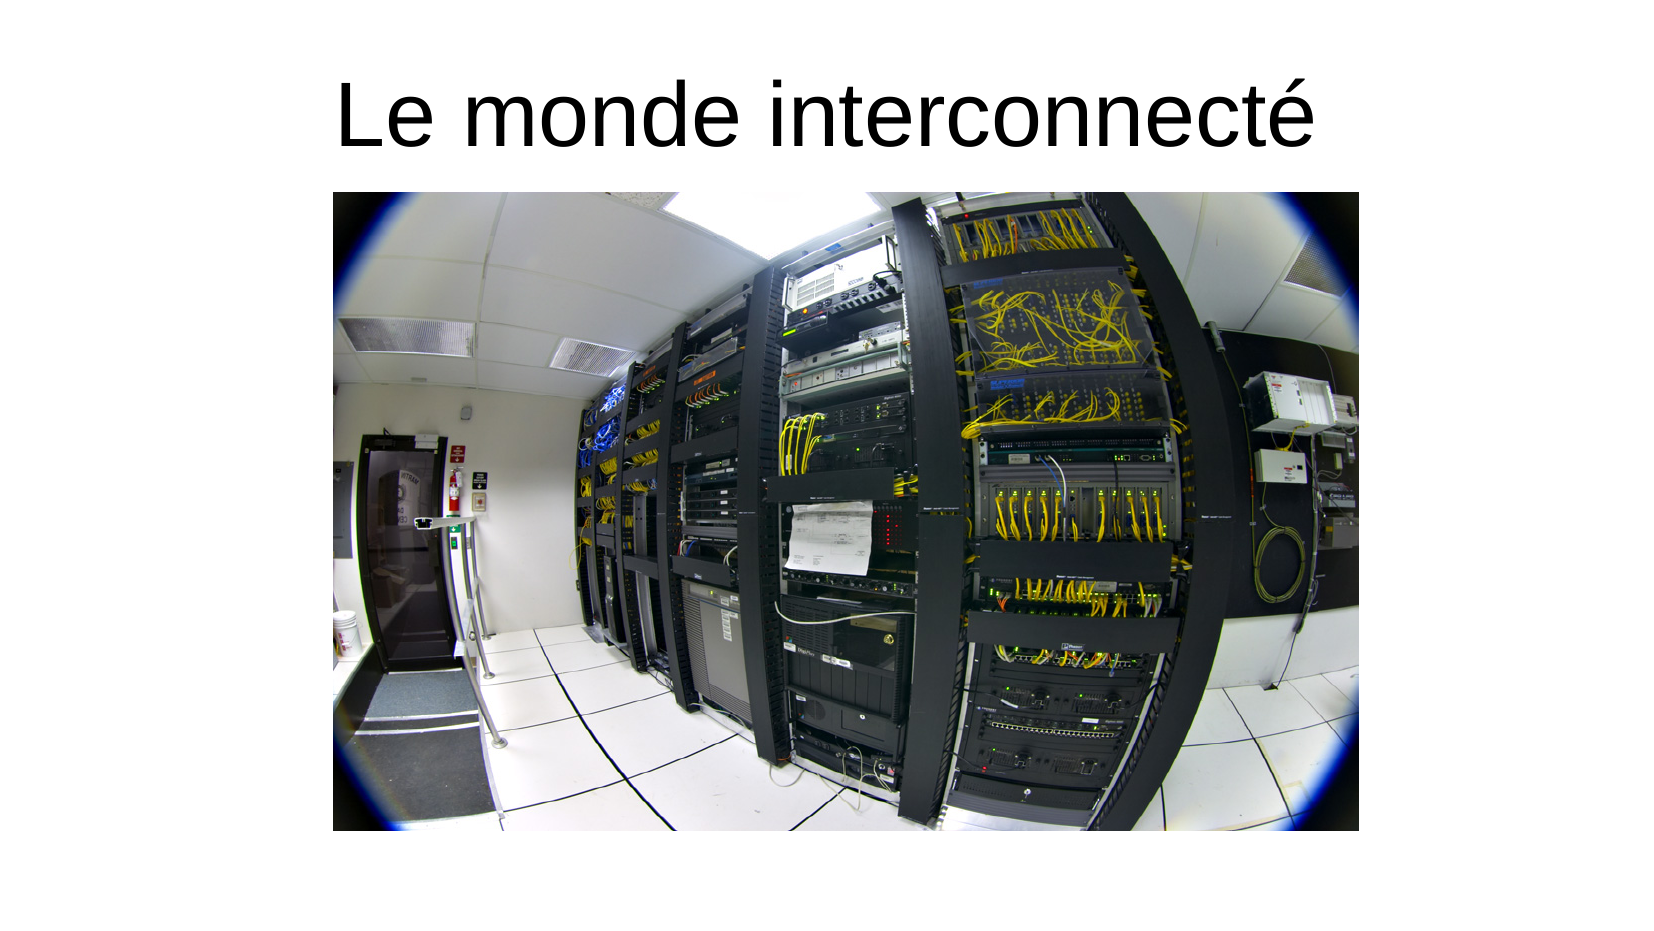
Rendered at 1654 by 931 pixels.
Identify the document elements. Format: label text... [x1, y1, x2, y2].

title Le monde interconnecté [82, 37, 1571, 193]
picture [333, 192, 1359, 832]
